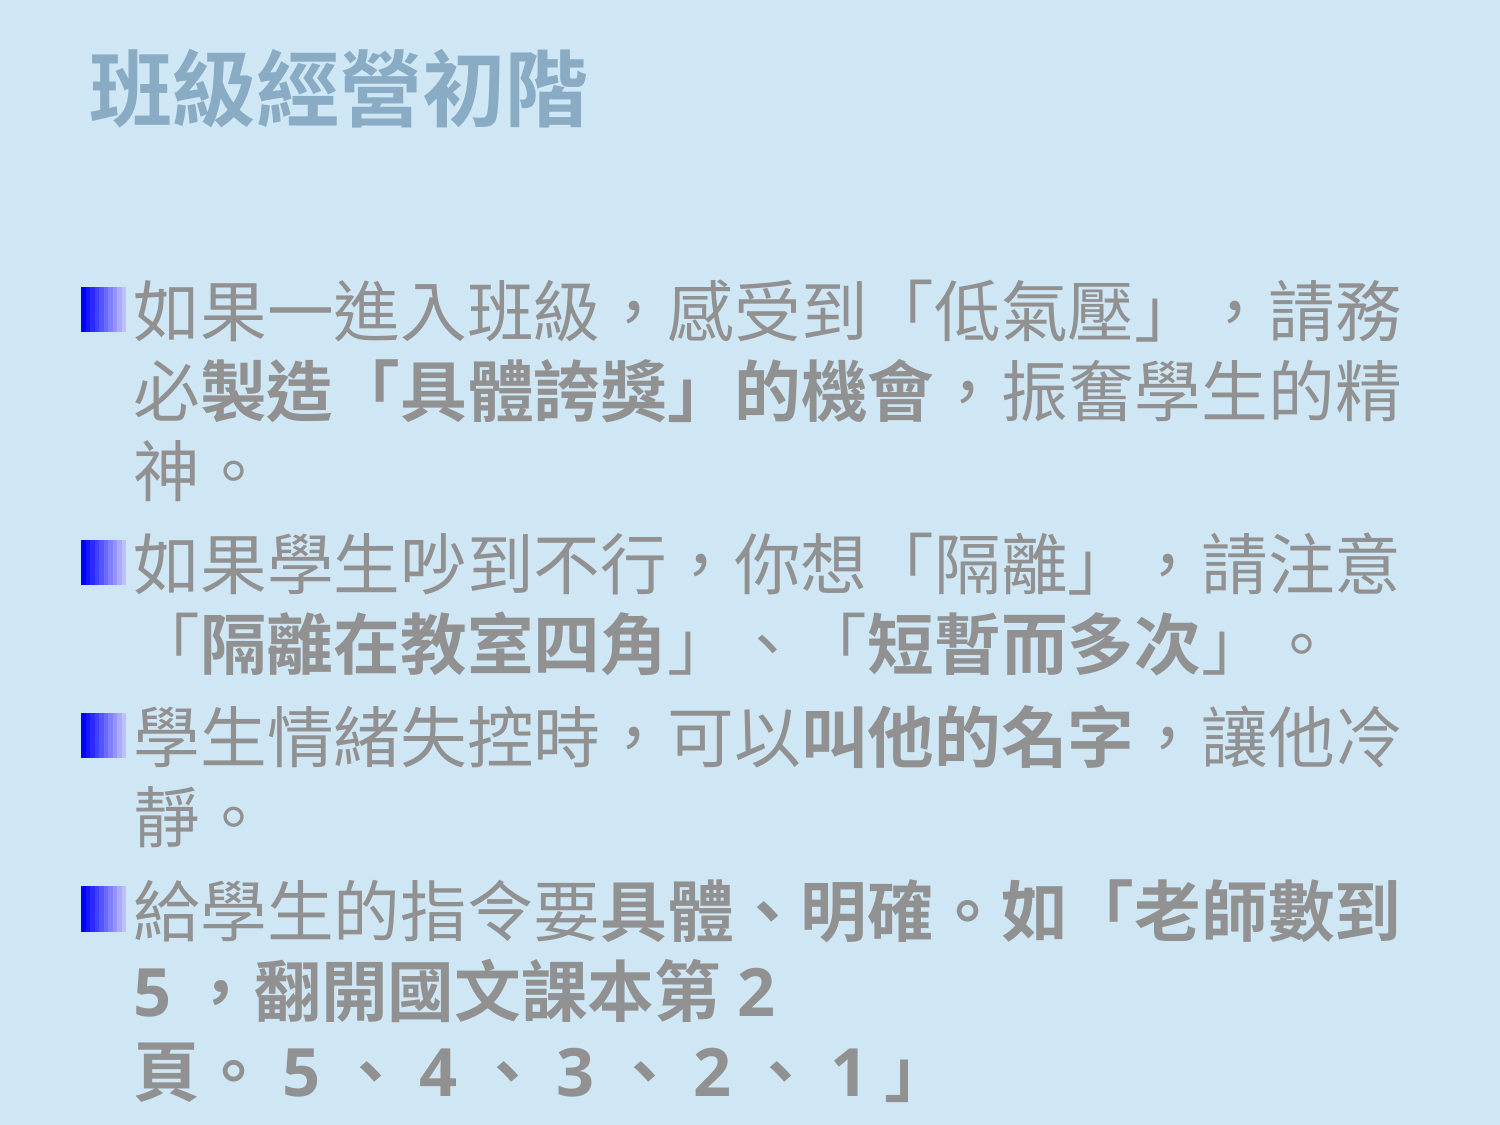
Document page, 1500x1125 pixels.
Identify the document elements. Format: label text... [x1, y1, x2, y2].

list 如果一進入班級，感受到「低氣壓」，請務必製造「具體誇獎」的機會，振奮學生的精神。 如果學生吵到不行，你想「隔離」，請注意「隔離在教室四角」、「短暫而多次」。 學生情緒失控時，可以叫他的名字，讓他冷靜。 給學生的指令要具體、明確。如「老師數到5，翻開國文課本第2頁。5、4、3、2、1」 [62, 262, 1450, 1088]
title 班級經營初階 [75, 29, 1400, 245]
